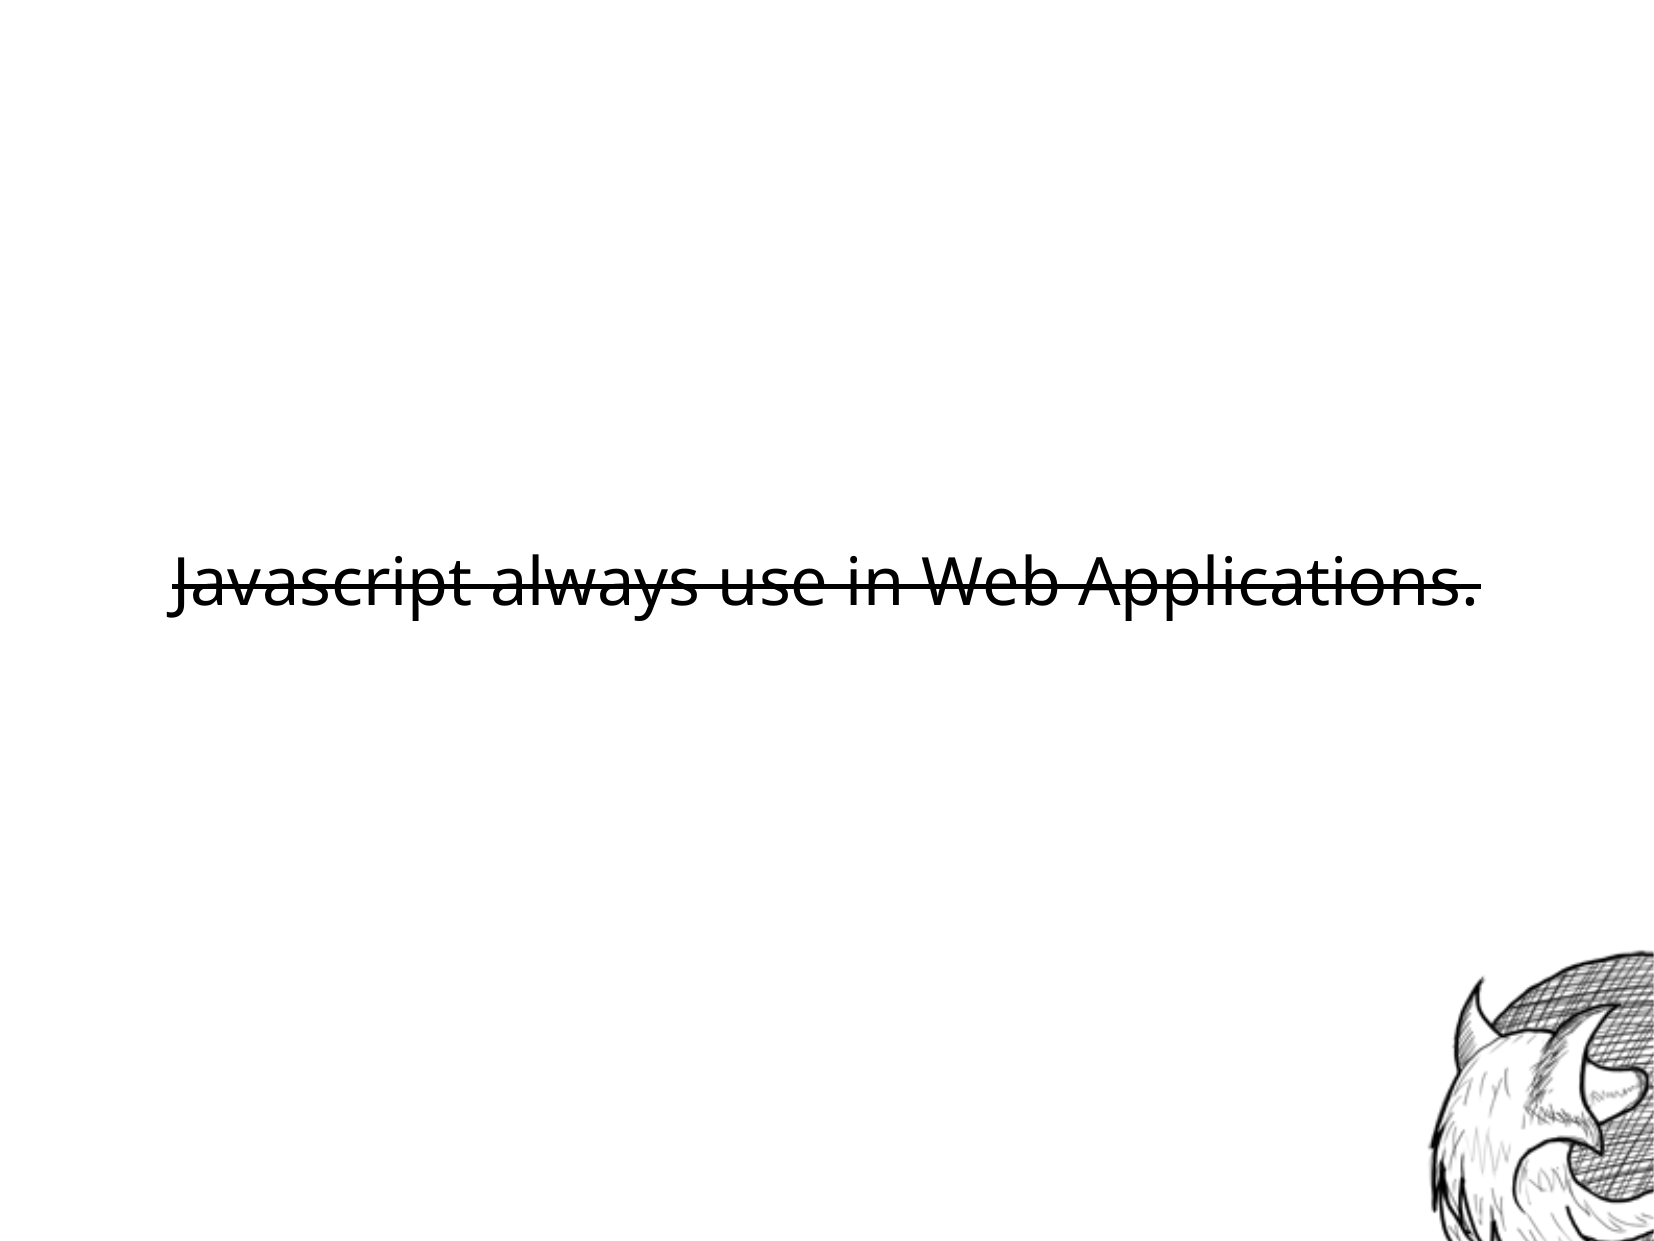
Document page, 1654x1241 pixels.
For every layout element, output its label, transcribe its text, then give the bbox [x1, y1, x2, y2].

subtitle Javascript always use in Web Applications. [82, 56, 1571, 1102]
picture [1386, 915, 1654, 1241]
